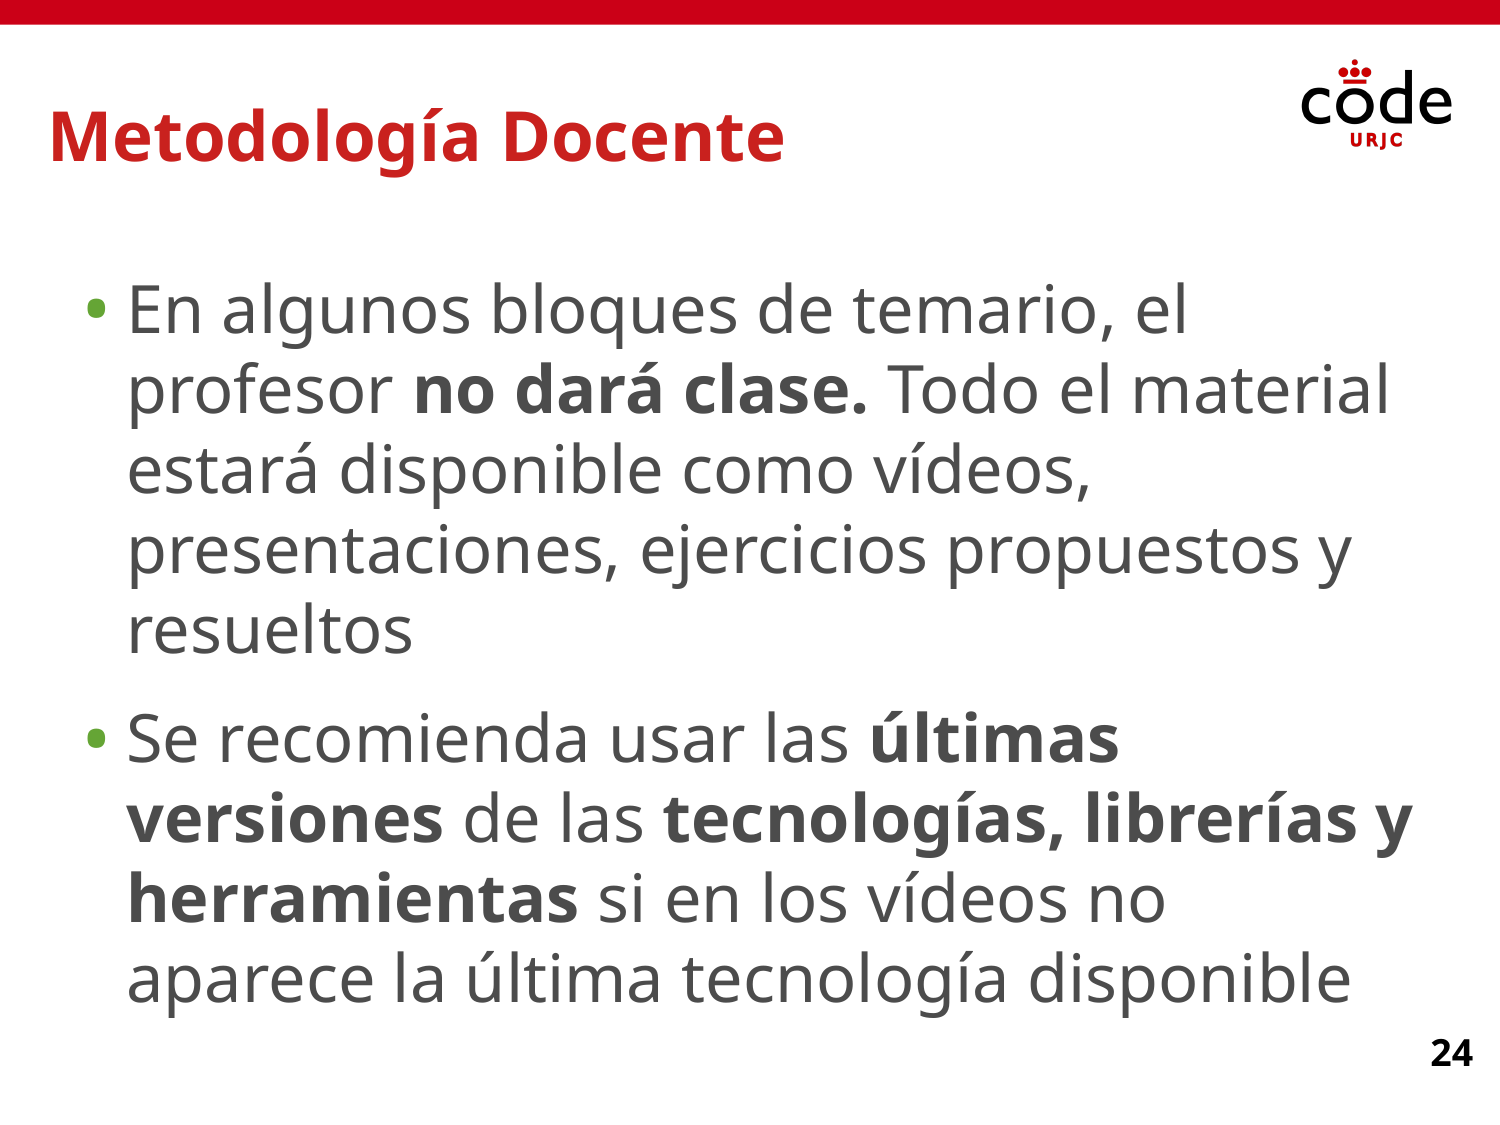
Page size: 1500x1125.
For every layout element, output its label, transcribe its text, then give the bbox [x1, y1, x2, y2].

list En algunos bloques de temario, el profesor no dará clase. Todo el material estará disponible como vídeos, presentaciones, ejercicios propuestos y resueltos Se recomienda usar las últimas versiones de las tecnologías, librerías y herramientas si en los vídeos no aparece la última tecnología disponible [51, 259, 1436, 1013]
title Metodología Docente [32, 79, 1383, 189]
picture [1284, 50, 1468, 161]
